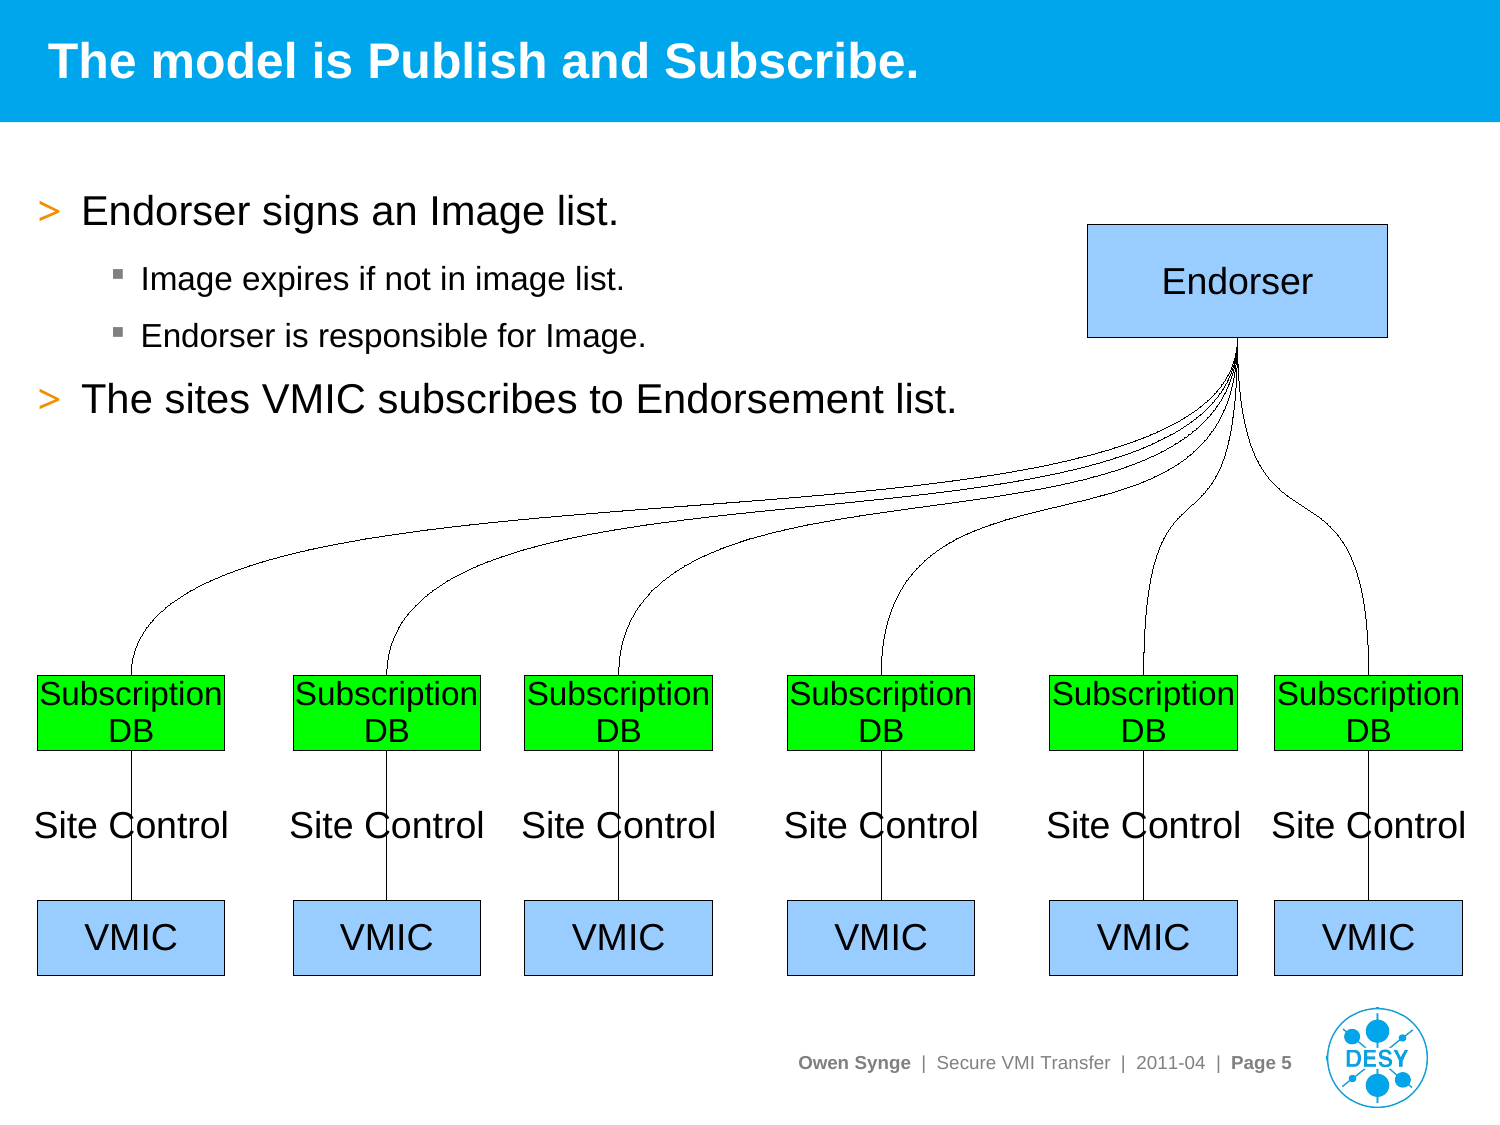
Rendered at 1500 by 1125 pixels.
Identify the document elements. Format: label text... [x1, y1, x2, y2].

text_box Subscription DB [293, 740, 481, 751]
text_box VMIC [1274, 900, 1463, 976]
text_box VMIC [524, 900, 713, 976]
title The model is Publish and Subscribe. [47, 16, 1446, 107]
picture [1326, 1007, 1428, 1108]
text_box VMIC [787, 900, 975, 976]
text_box VMIC [1049, 900, 1238, 976]
text_box Subscription DB [524, 740, 713, 751]
text_box Subscription DB [787, 740, 975, 751]
text_box Subscription DB [1274, 675, 1463, 751]
text_box VMIC [37, 900, 225, 976]
text_box Subscription DB [1049, 675, 1238, 751]
text_box Endorser [1087, 224, 1388, 338]
text_box VMIC [293, 900, 481, 976]
text_box Subscription DB [37, 740, 225, 751]
list Endorser signs an Image list. Image expires if not in image list. Endorser is responsible for Image. The sites VMIC subscribes to Endorsement list. [37, 187, 1004, 740]
